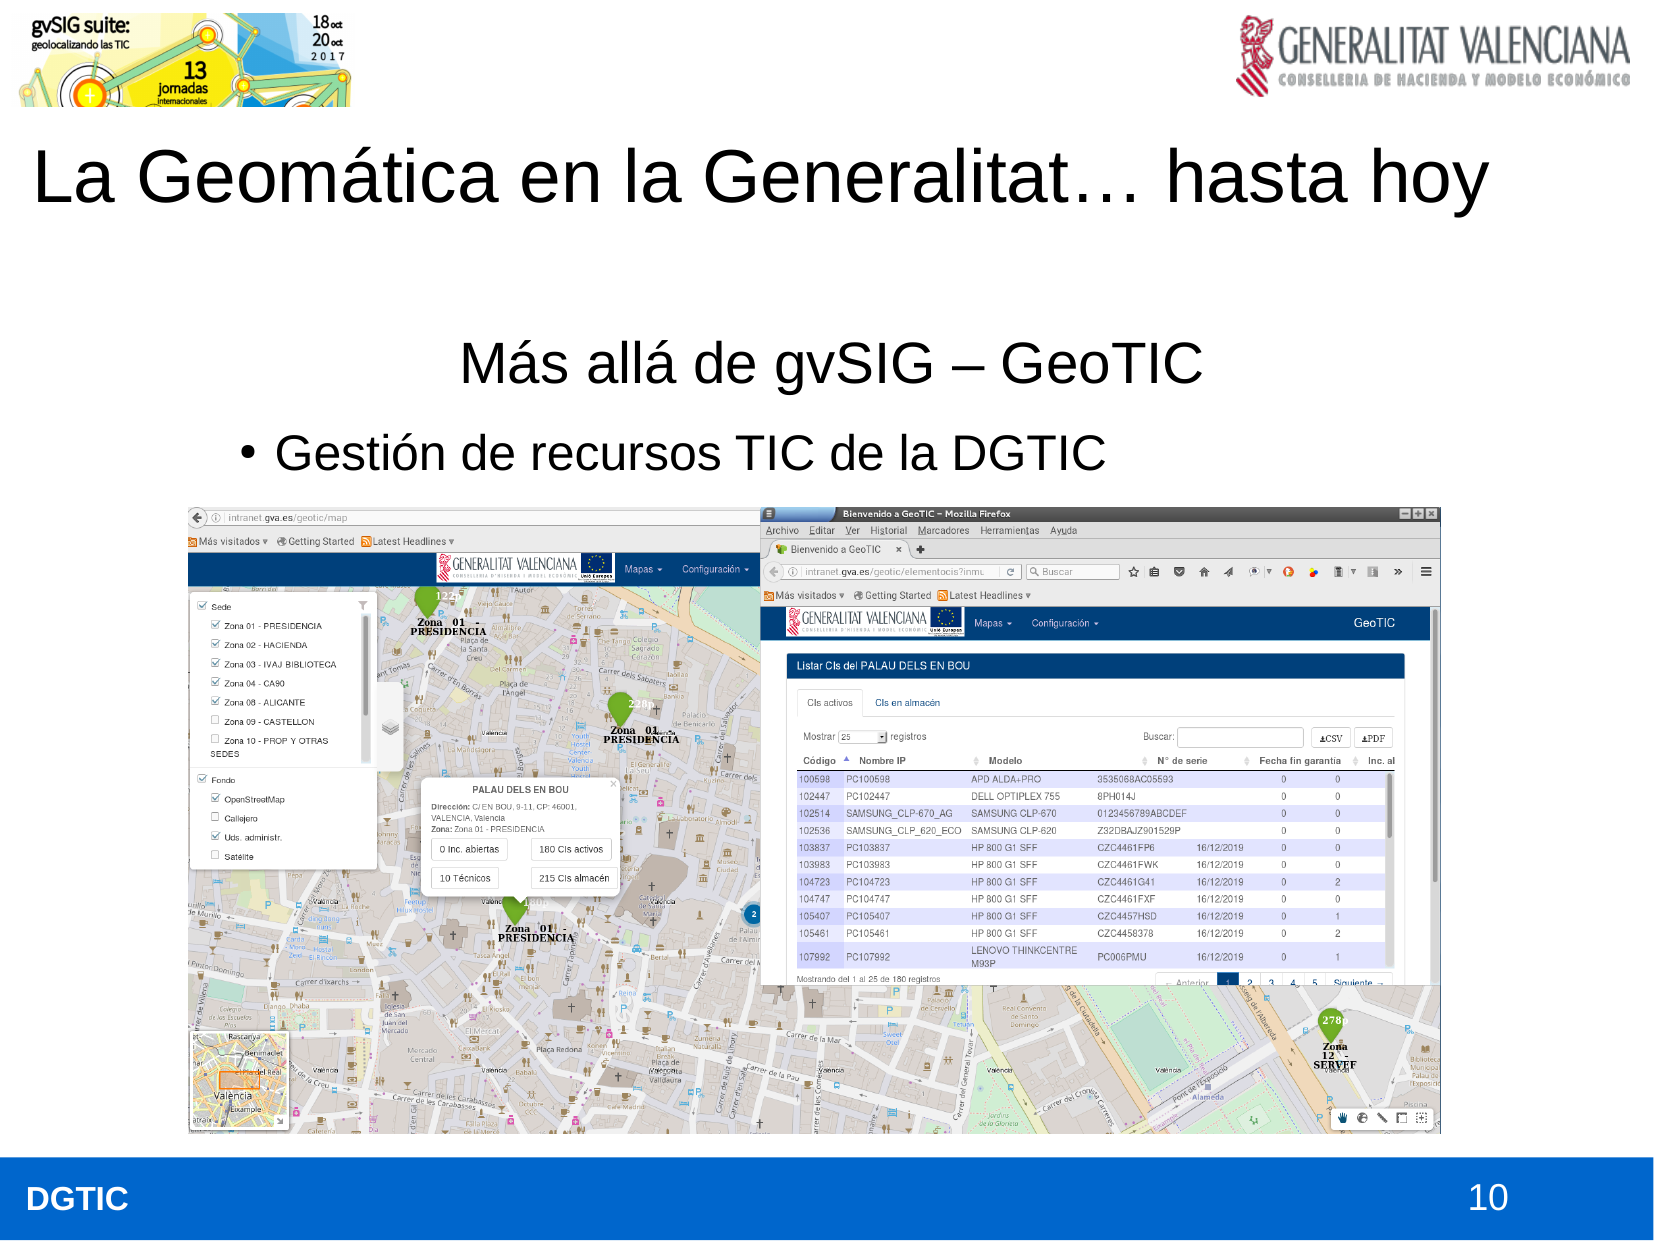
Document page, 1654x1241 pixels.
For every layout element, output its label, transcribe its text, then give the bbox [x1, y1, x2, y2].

title La Geomática en la Generalitat… hasta hoy [23, 50, 1501, 303]
text_box Más allá de gvSIG – GeoTIC Gestión de recursos TIC de la DGTIC [82, 75, 1583, 915]
picture [1236, 11, 1630, 100]
picture [11, 13, 355, 107]
picture [188, 507, 1441, 1134]
